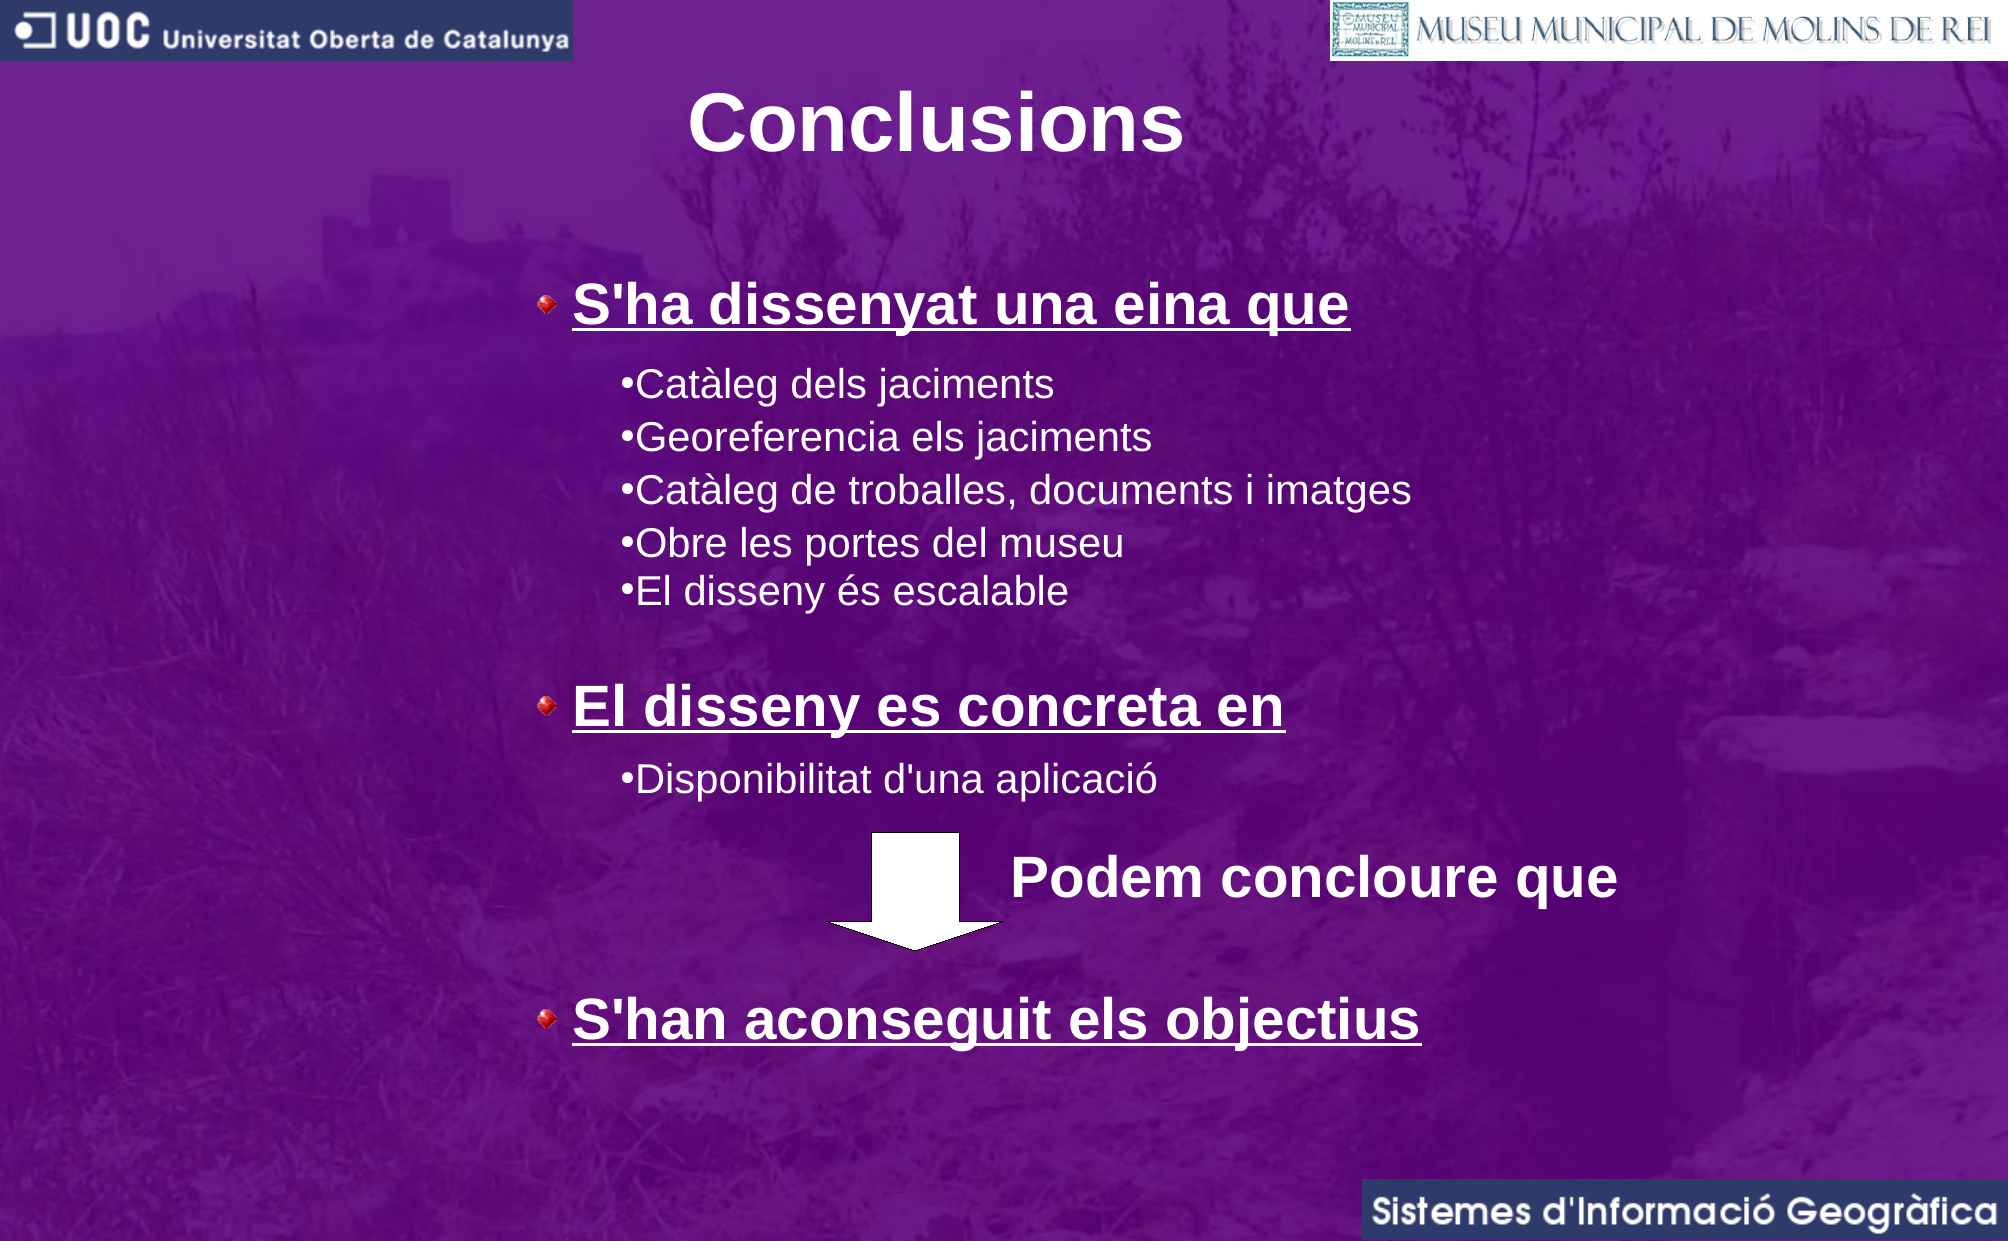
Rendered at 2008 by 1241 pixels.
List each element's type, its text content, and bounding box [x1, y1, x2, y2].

text_box Obre les portes del museu [605, 512, 1140, 575]
text_box [826, 832, 1004, 951]
text_box Catàleg dels jaciments [605, 353, 1082, 406]
text_box El disseny es concreta en [522, 666, 1731, 747]
text_box Georeferencia els jaciments [605, 406, 1168, 459]
text_box S'han aconseguit els objectius [522, 979, 1731, 1060]
text_box Catàleg de troballes, documents i imatges [605, 459, 1428, 521]
text_box S'ha dissenyat una eina que [522, 264, 1731, 345]
text_box Disponibilitat d'una aplicació [605, 748, 1185, 811]
text_box Podem concloure que [977, 837, 1684, 918]
picture [0, 0, 2008, 1241]
text_box El disseny és escalable [605, 559, 1085, 622]
text_box Conclusions [653, 69, 1211, 178]
